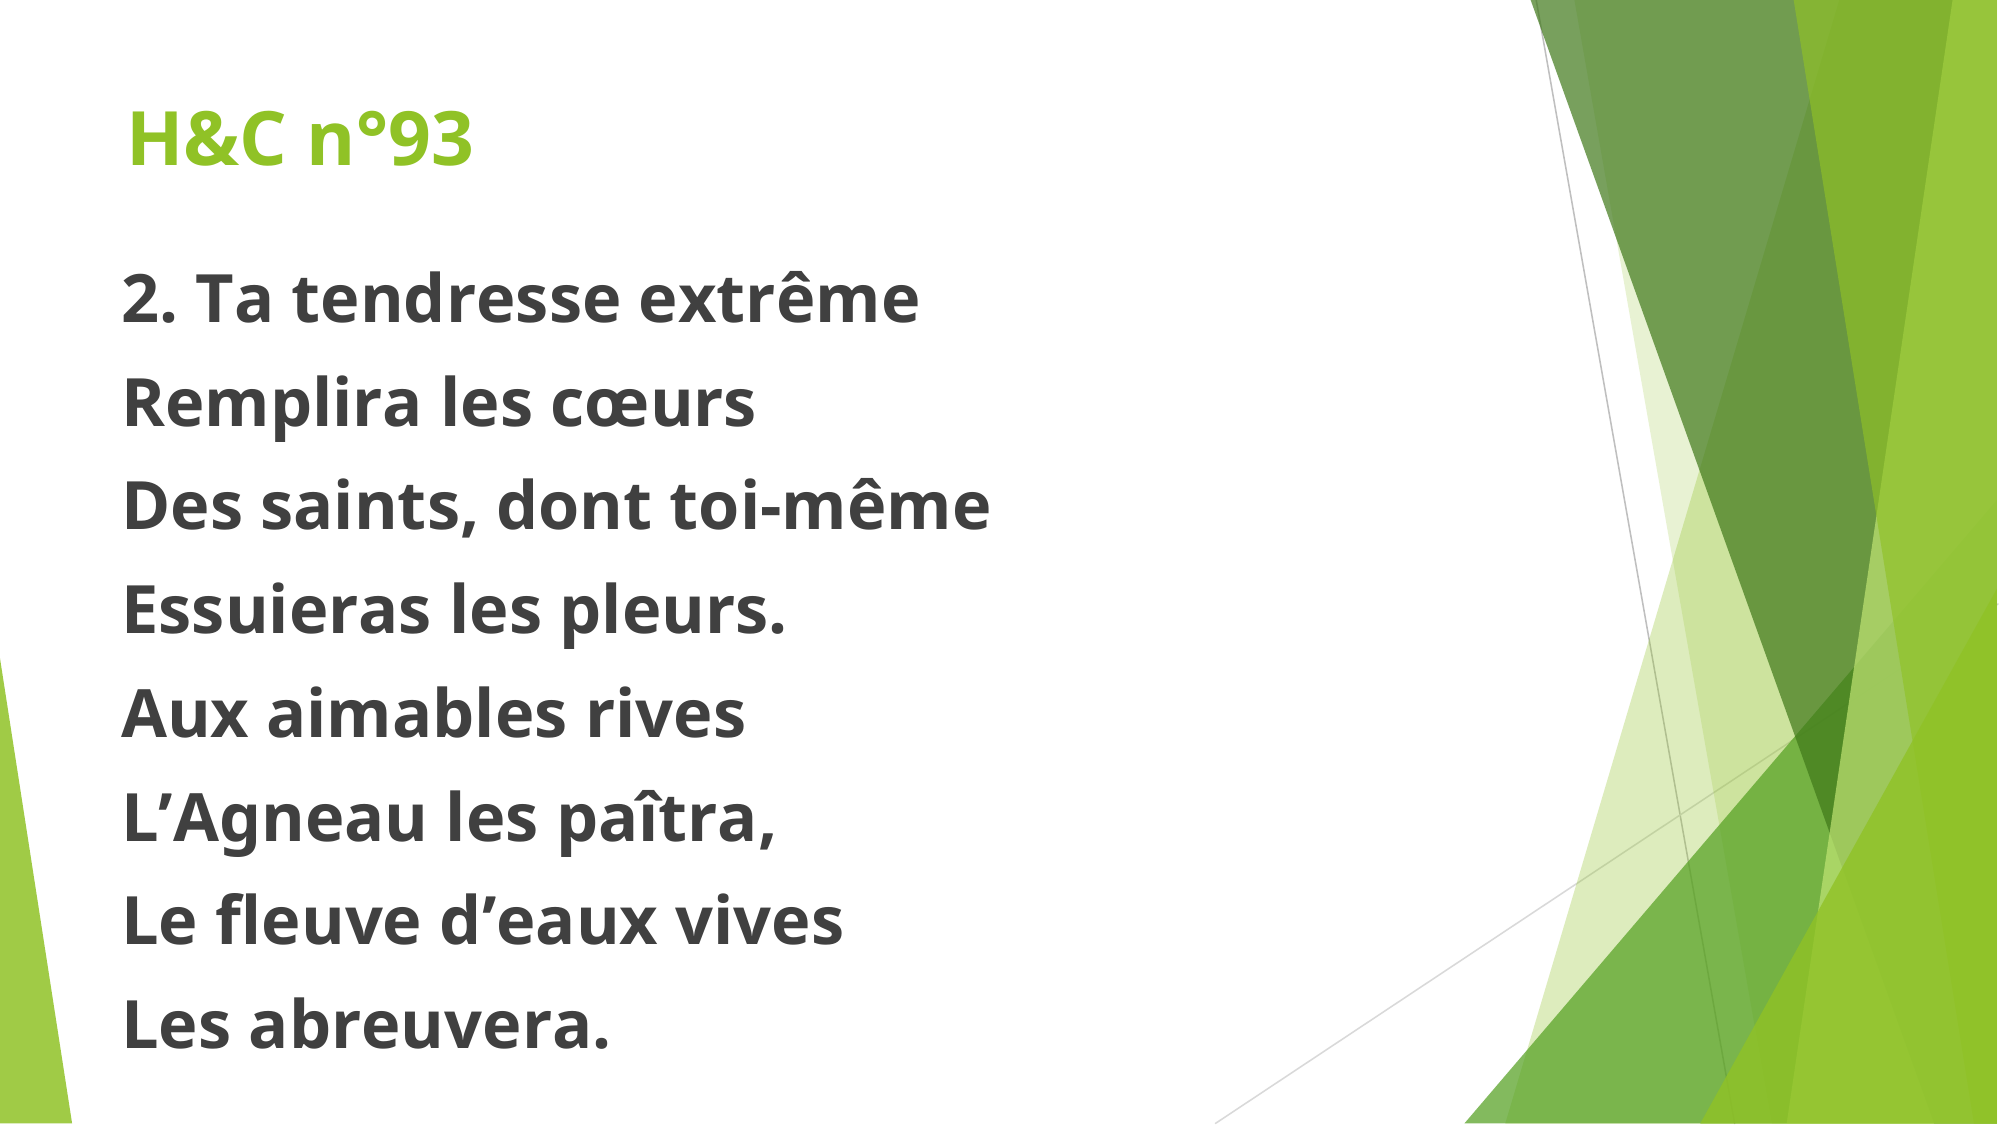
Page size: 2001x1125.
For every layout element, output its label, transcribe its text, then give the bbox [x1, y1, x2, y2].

text_box H&C n°93 [111, 82, 1522, 189]
text_box 2. Ta tendresse extrême Remplira les cœurs Des saints, dont toi-même Essuieras les pleurs. Aux aimables rives L’Agneau les paîtra, Le fleuve d’eaux vives Les abreuvera. [106, 236, 1961, 1074]
